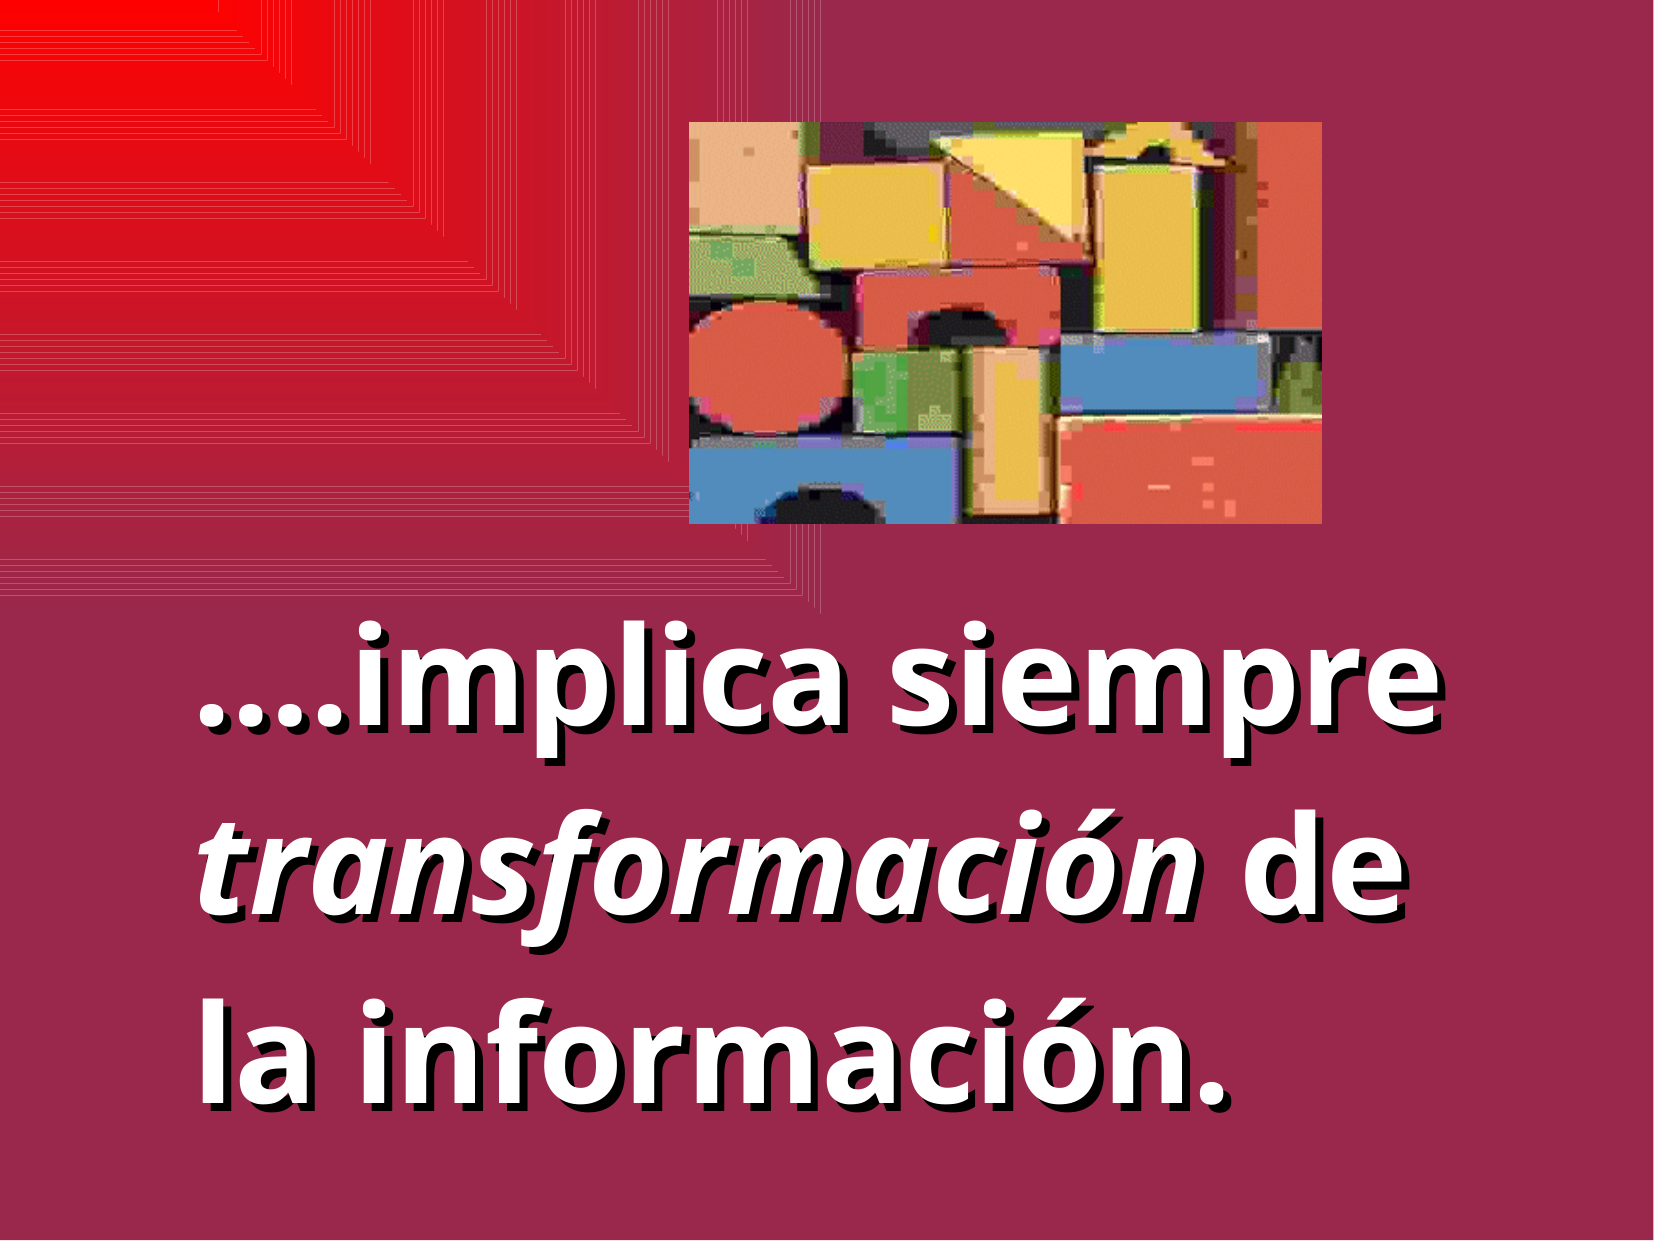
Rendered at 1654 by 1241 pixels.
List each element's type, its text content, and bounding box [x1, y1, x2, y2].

picture [689, 122, 1322, 524]
text_box ….implica siempre transformación de la información. [192, 576, 1533, 1145]
